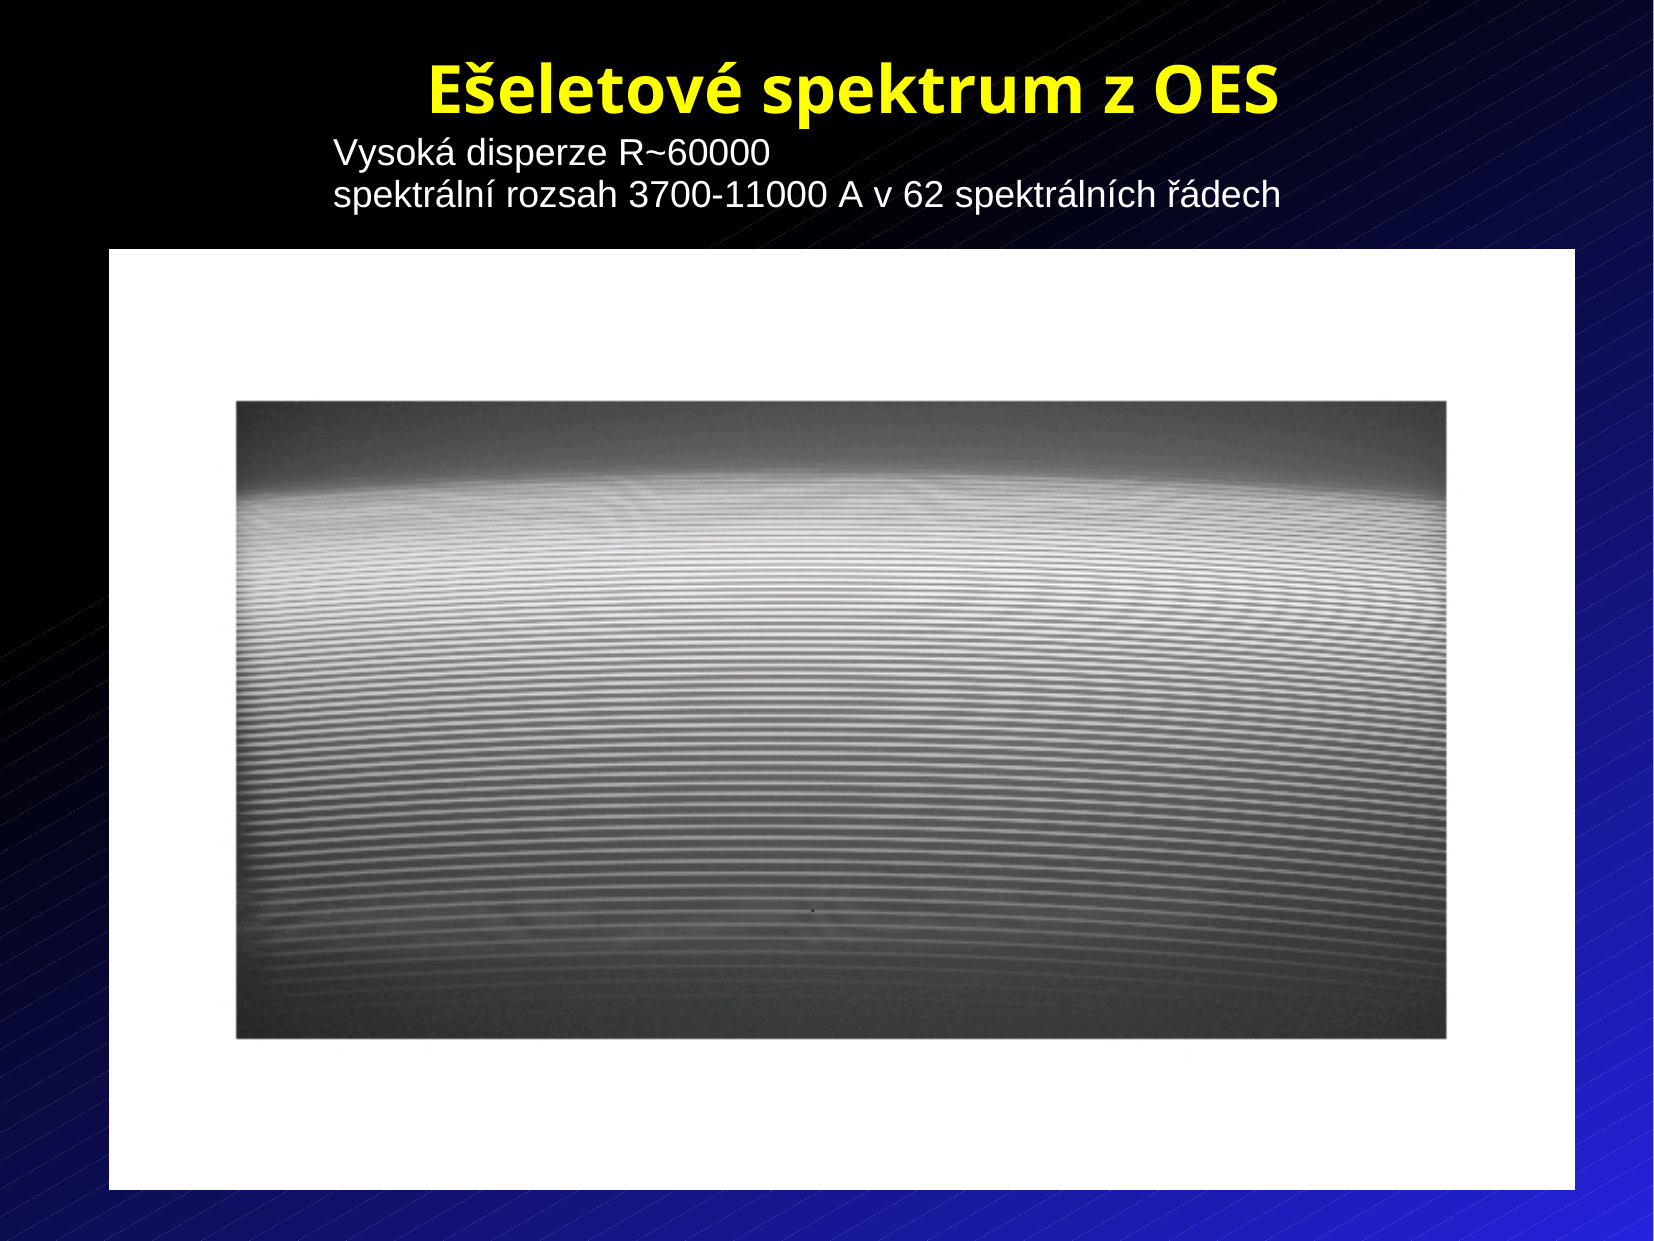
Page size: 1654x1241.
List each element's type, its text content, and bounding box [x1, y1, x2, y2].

text_box Vysoká disperze R~60000 spektrální rozsah 3700-11000 A v 62 spektrálních řádech [318, 123, 1297, 223]
title Ešeletové spektrum z OES [118, 27, 1607, 148]
picture [109, 249, 1575, 1190]
